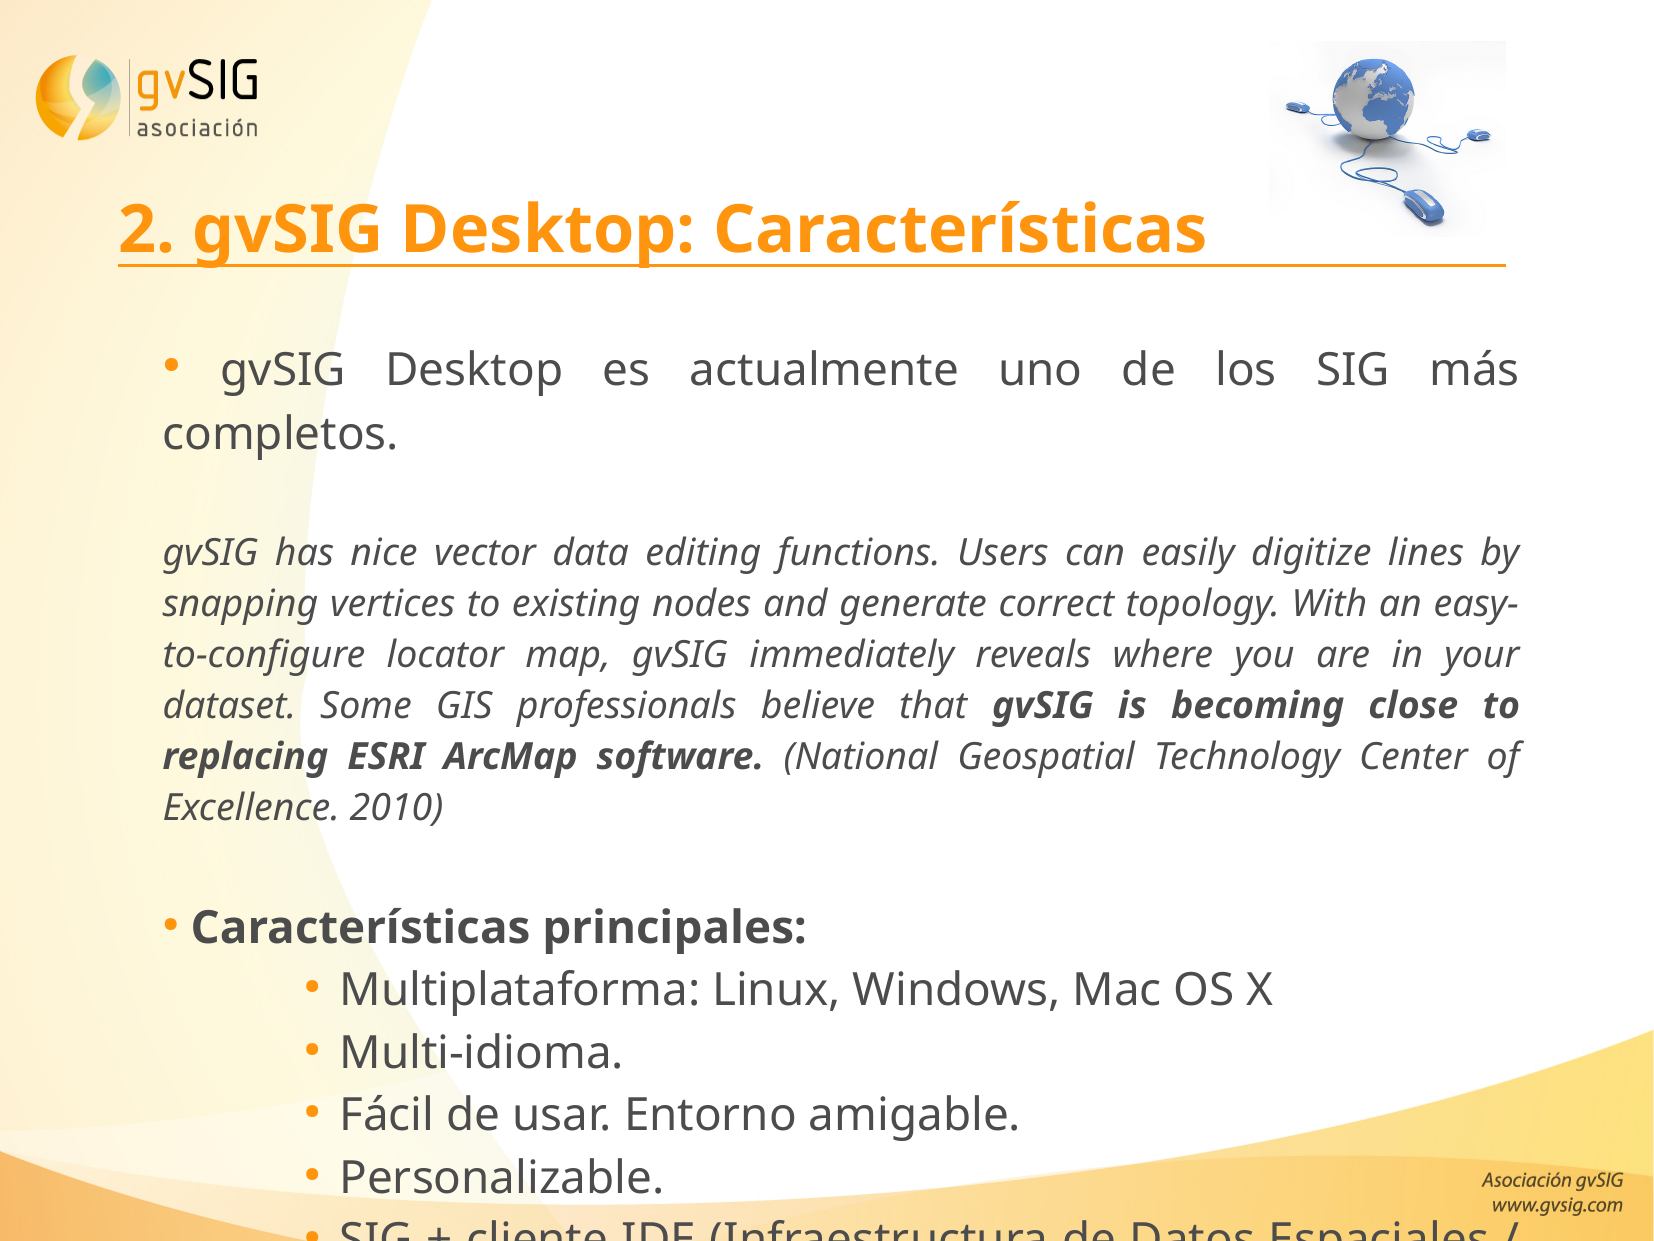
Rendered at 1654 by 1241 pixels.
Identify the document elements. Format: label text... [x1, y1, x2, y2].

picture [1097, 1233, 1109, 1240]
picture [519, 1233, 531, 1240]
picture [1138, 1226, 1155, 1241]
picture [1324, 1233, 1337, 1241]
title 2. gvSIG Desktop: Características [118, 177, 1607, 276]
picture [1448, 1233, 1460, 1240]
picture [545, 1233, 558, 1241]
picture [1212, 1233, 1226, 1241]
text_box gvSIG Desktop es actualmente uno de los SIG más completos. gvSIG has nice vector data editing functions. Users can easily digitize lines by snapping vertices to existing nodes and generate correct topology. With an easy-to-configure locator map, gvSIG immediately reveals where you are in your dataset. Some GIS professionals believe that gvSIG is becoming close to replacing ESRI ArcMap software. (National Geospatial Technology Center of Excellence. 2010) Características principales: Multiplataforma: Linux, Windows, Mac OS X Multi-idioma. Fácil de usar. Entorno amigable. Personalizable. SIG + cliente IDE (Infraestructura de Datos Espaciales / estándares OGC). [147, 324, 1536, 1139]
picture [1069, 1233, 1082, 1241]
picture [747, 1233, 760, 1241]
picture [0, 0, 1654, 1241]
picture [646, 1226, 663, 1241]
picture [589, 1233, 601, 1240]
picture [833, 1233, 845, 1240]
